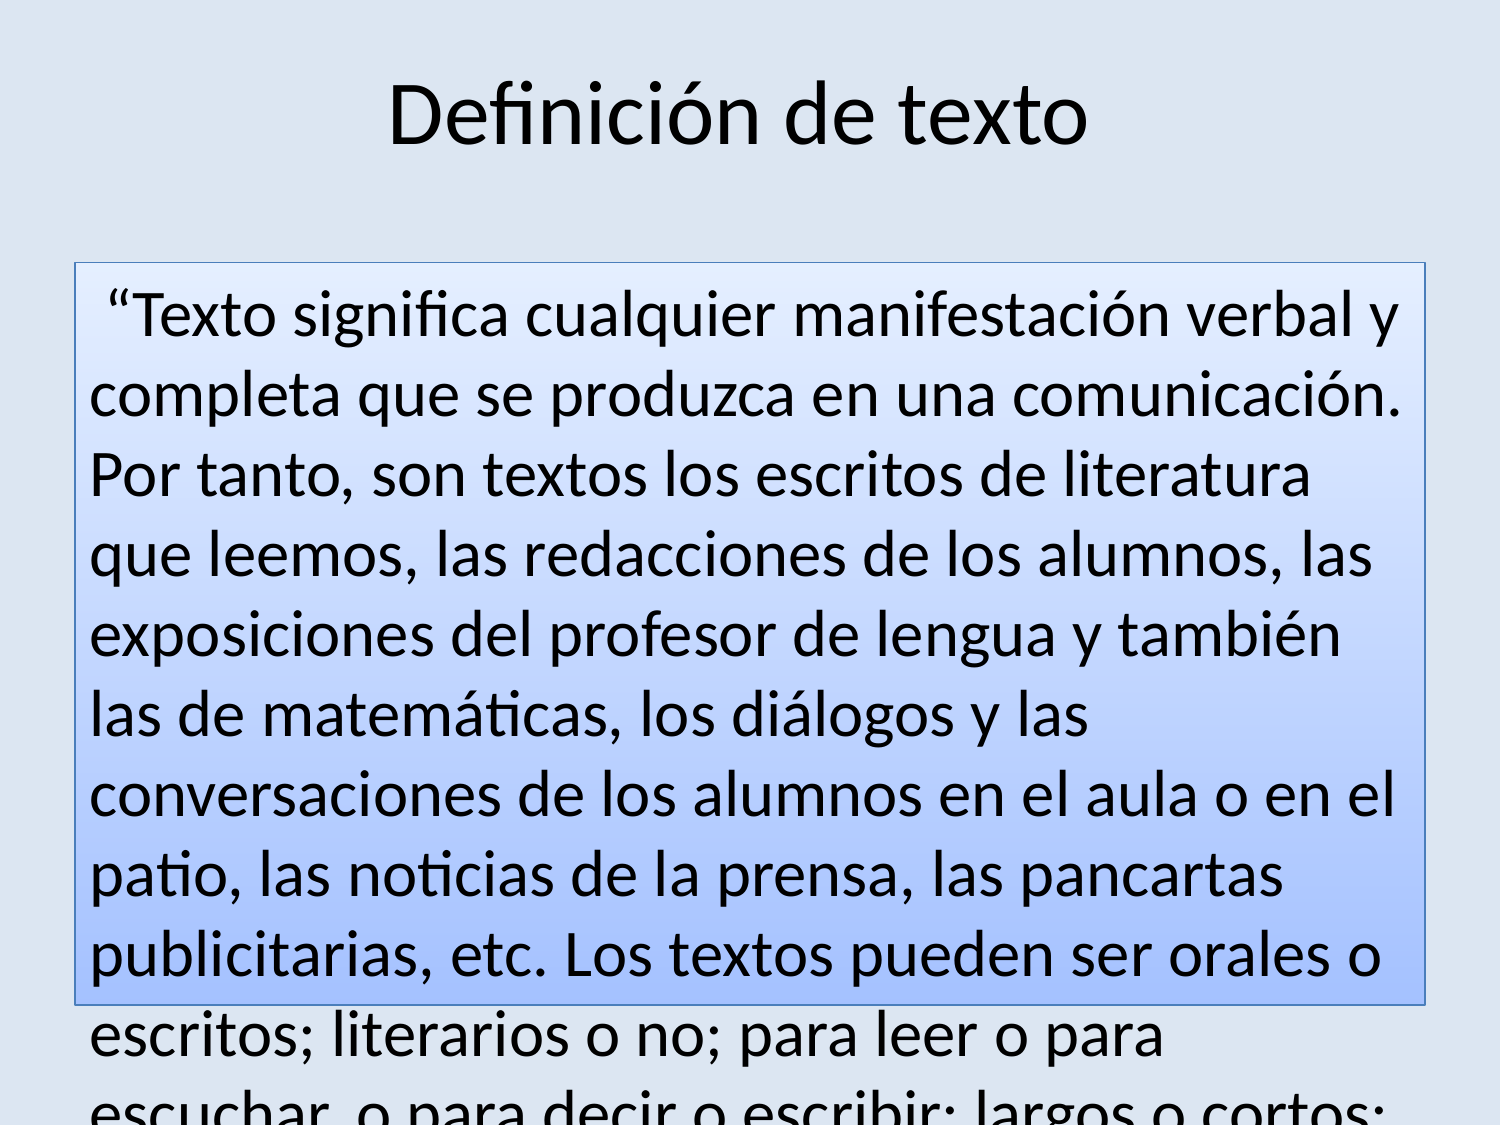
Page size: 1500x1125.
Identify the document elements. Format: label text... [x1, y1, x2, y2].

title Definición de texto [75, 45, 1425, 233]
list “Texto significa cualquier manifestación verbal y completa que se produzca en una comunicación. Por tanto, son textos los escritos de literatura que leemos, las redacciones de los alumnos, las exposiciones del profesor de lengua y también las de matemáticas, los diálogos y las conversaciones de los alumnos en el aula o en el patio, las noticias de la prensa, las pancartas publicitarias, etc. Los textos pueden ser orales o escritos; literarios o no; para leer o para escuchar, o para decir o escribir; largos o cortos; etc.” Daniel Cassany [75, 262, 1425, 1005]
